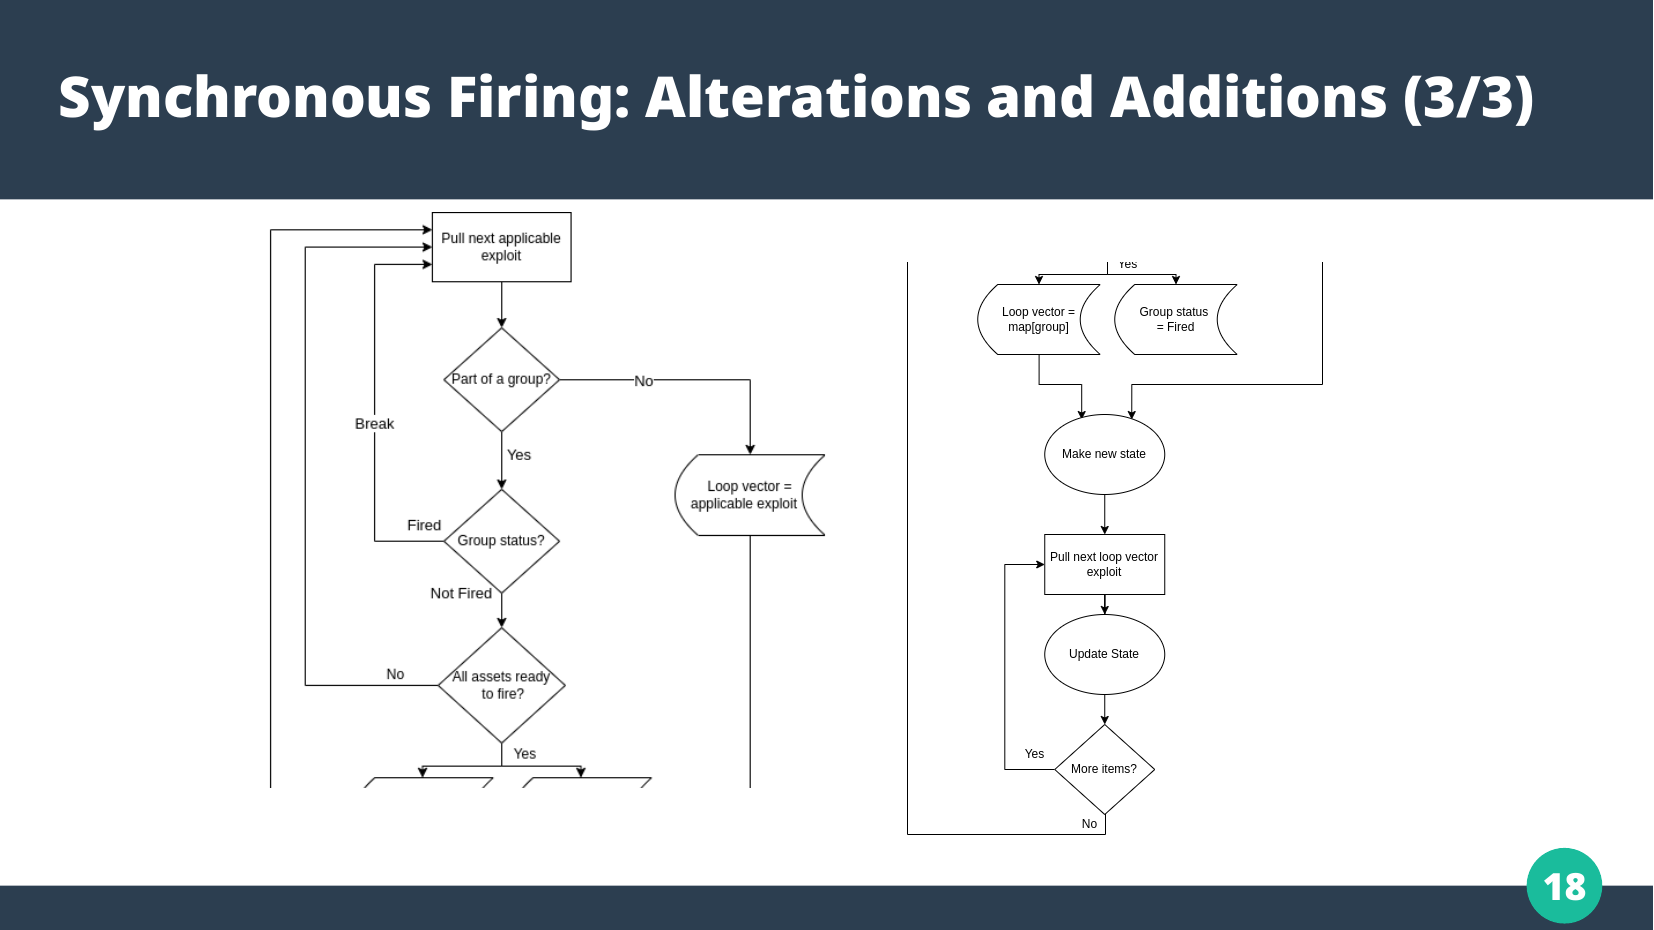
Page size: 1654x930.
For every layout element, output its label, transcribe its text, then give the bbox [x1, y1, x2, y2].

picture [262, 212, 826, 788]
title Synchronous Firing: Alterations and Additions (3/3) [58, 36, 1594, 156]
picture [900, 262, 1388, 843]
